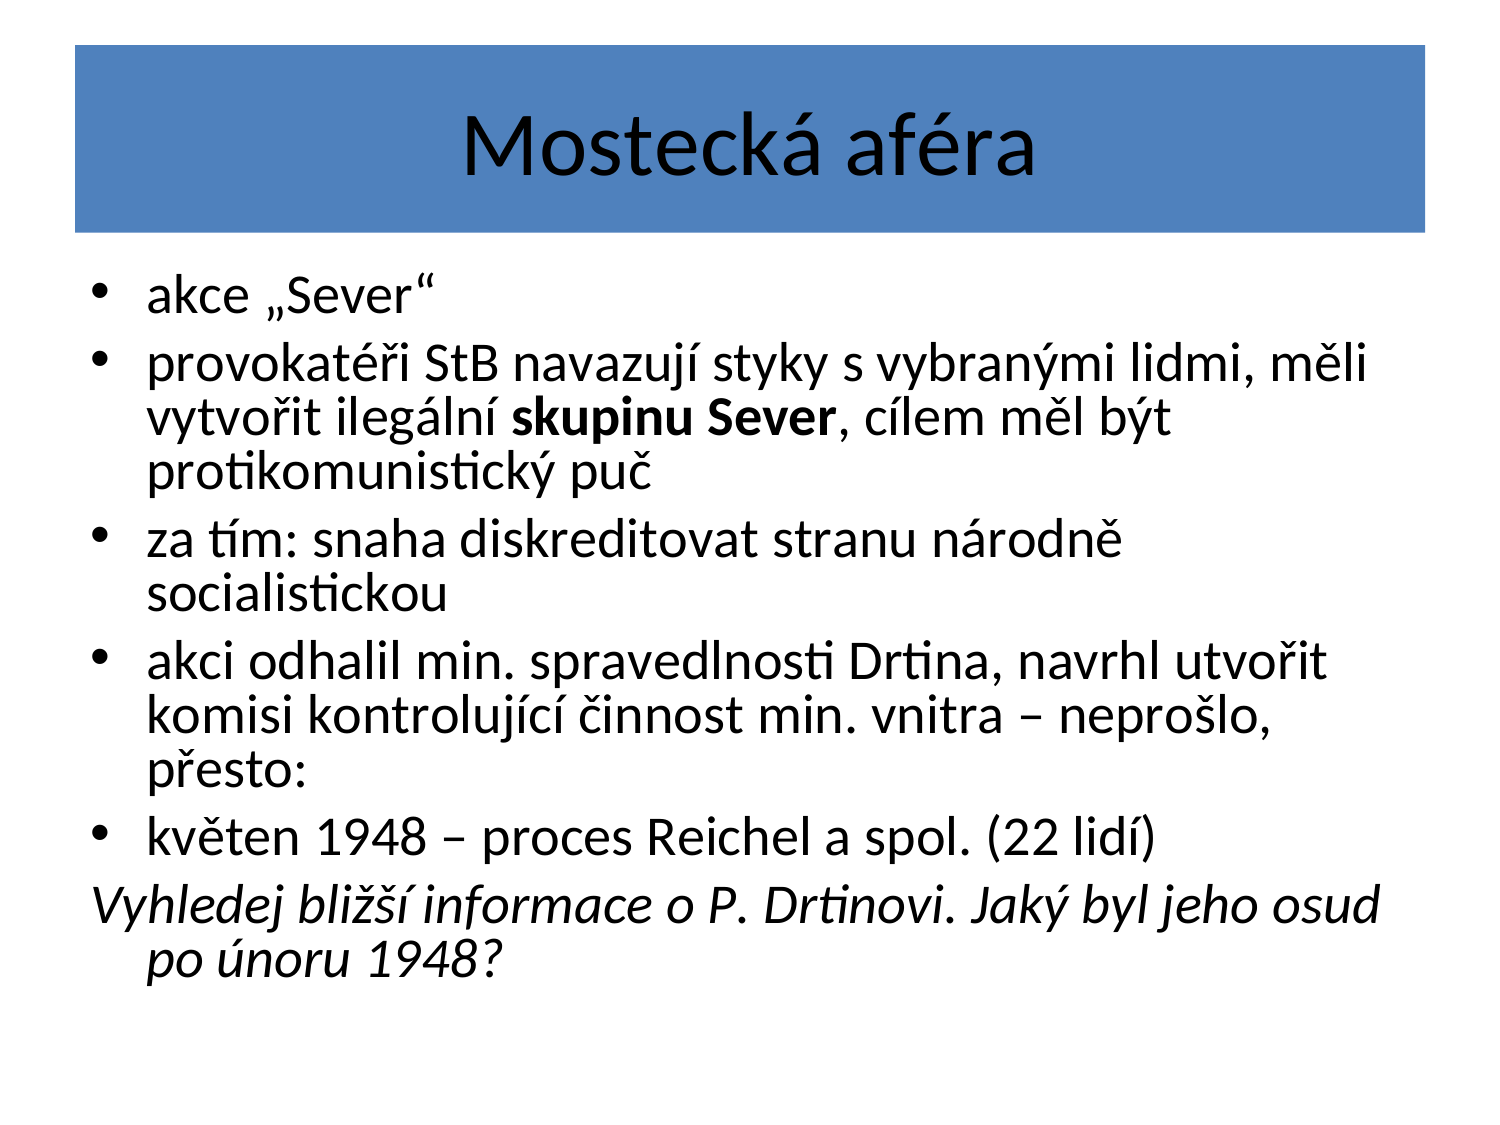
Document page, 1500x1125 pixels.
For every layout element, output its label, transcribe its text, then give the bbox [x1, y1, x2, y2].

title Mostecká aféra [75, 45, 1426, 233]
list akce „Sever“ provokatéři StB navazují styky s vybranými lidmi, měli vytvořit ilegální skupinu Sever, cílem měl být protikomunistický puč za tím: snaha diskreditovat stranu národně socialistickou akci odhalil min. spravedlnosti Drtina, navrhl utvořit komisi kontrolující činnost min. vnitra – neprošlo, přesto: květen 1948 – proces Reichel a spol. (22 lidí) Vyhledej bližší informace o P. Drtinovi. Jaký byl jeho osud po únoru 1948? [75, 262, 1426, 1006]
